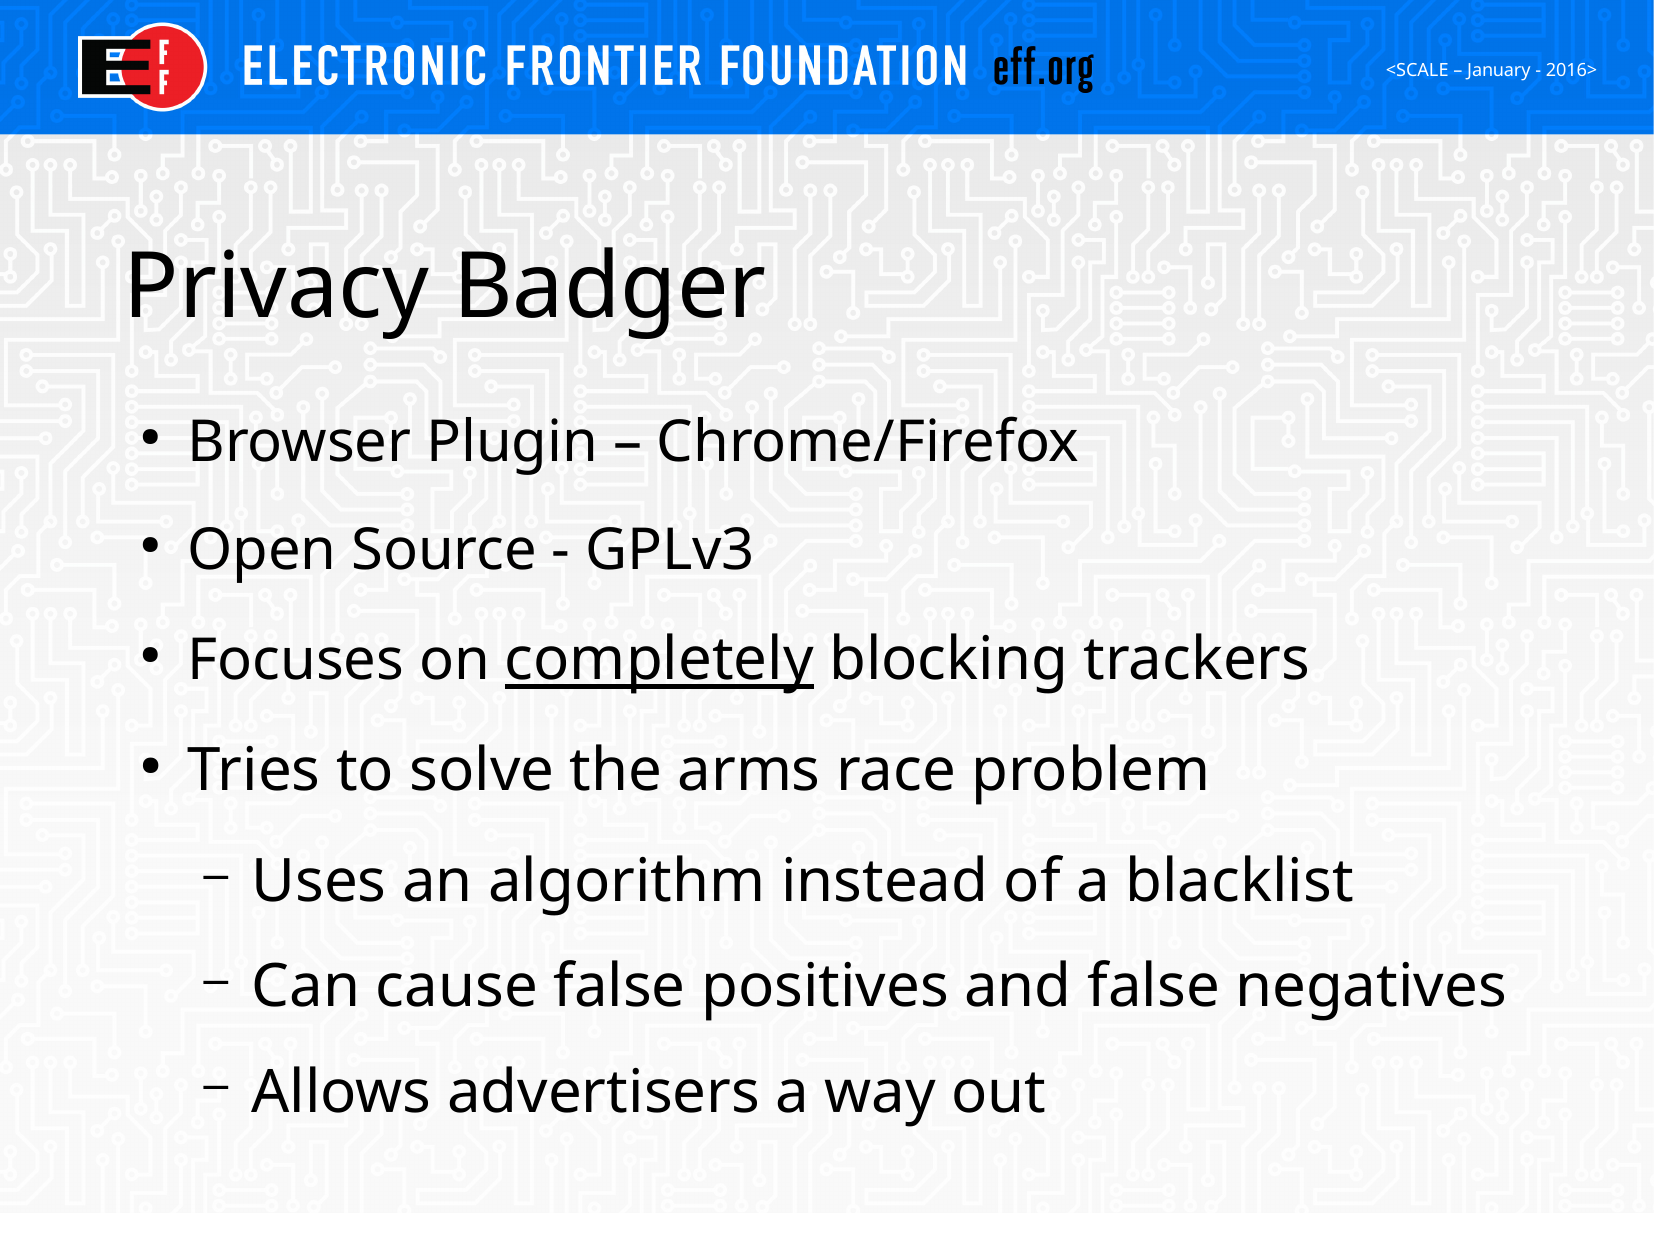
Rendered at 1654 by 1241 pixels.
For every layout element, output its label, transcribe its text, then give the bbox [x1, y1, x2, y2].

list Browser Plugin – Chrome/Firefox Open Source - GPLv3 Focuses on completely blocking trackers Tries to solve the arms race problem Uses an algorithm instead of a blacklist Can cause false positives and false negatives Allows advertisers a way out [124, 399, 1530, 1144]
picture [0, 0, 1654, 1213]
title Privacy Badger [124, 179, 1530, 386]
